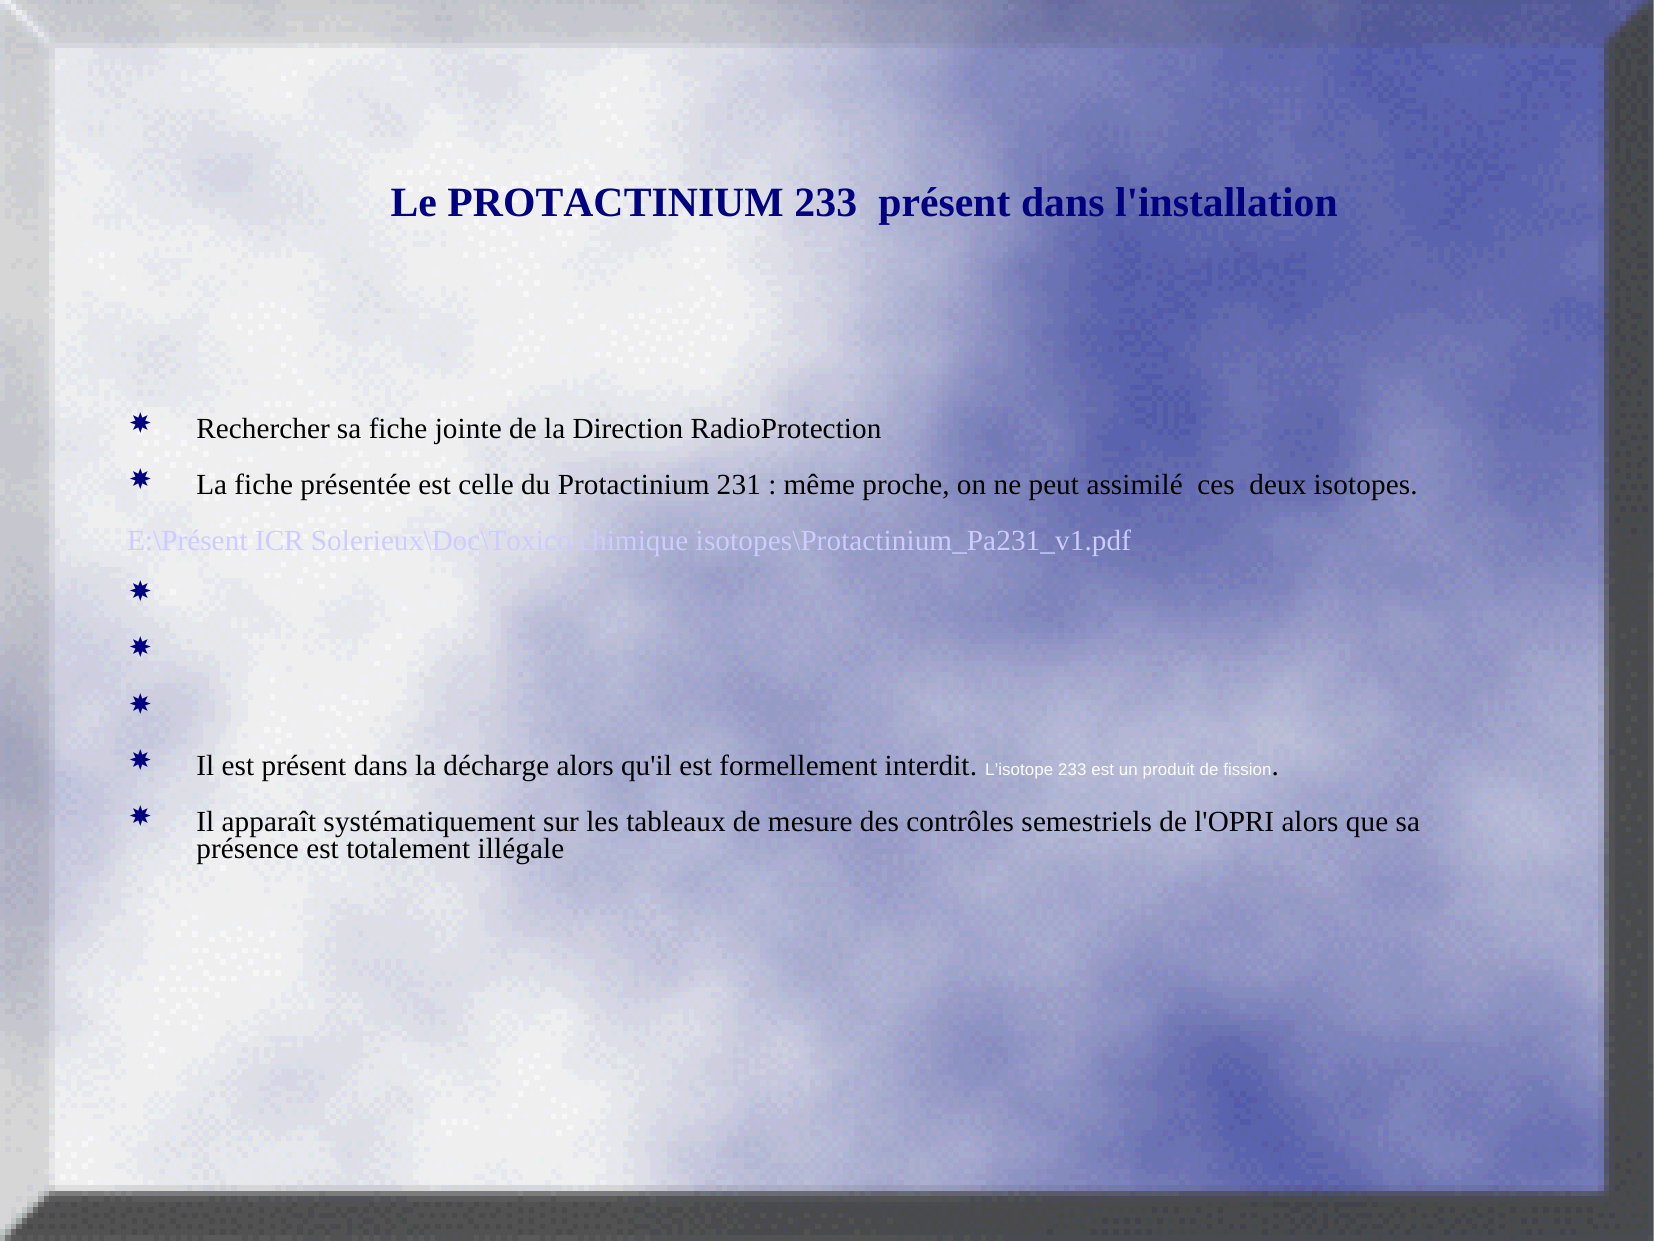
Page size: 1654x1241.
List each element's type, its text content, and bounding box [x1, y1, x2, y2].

picture [0, 0, 1654, 1241]
title Le PROTACTINIUM 233 présent dans l'installation [201, 105, 1539, 306]
list Rechercher sa fiche jointe de la Direction RadioProtection La fiche présentée est celle du Protactinium 231 : même proche, on ne peut assimilé ces deux isotopes. E:\Présent ICR Solerieux\Doc\Toxico chimique isotopes\Protactinium_Pa231_v1.pdf Il est présent dans la décharge alors qu'il est formellement interdit. L’isotope 233 est un produit de fission. Il apparaît systématiquement sur les tableaux de mesure des contrôles semestriels de l'OPRI alors que sa présence est totalement illégale [121, 417, 1530, 1104]
